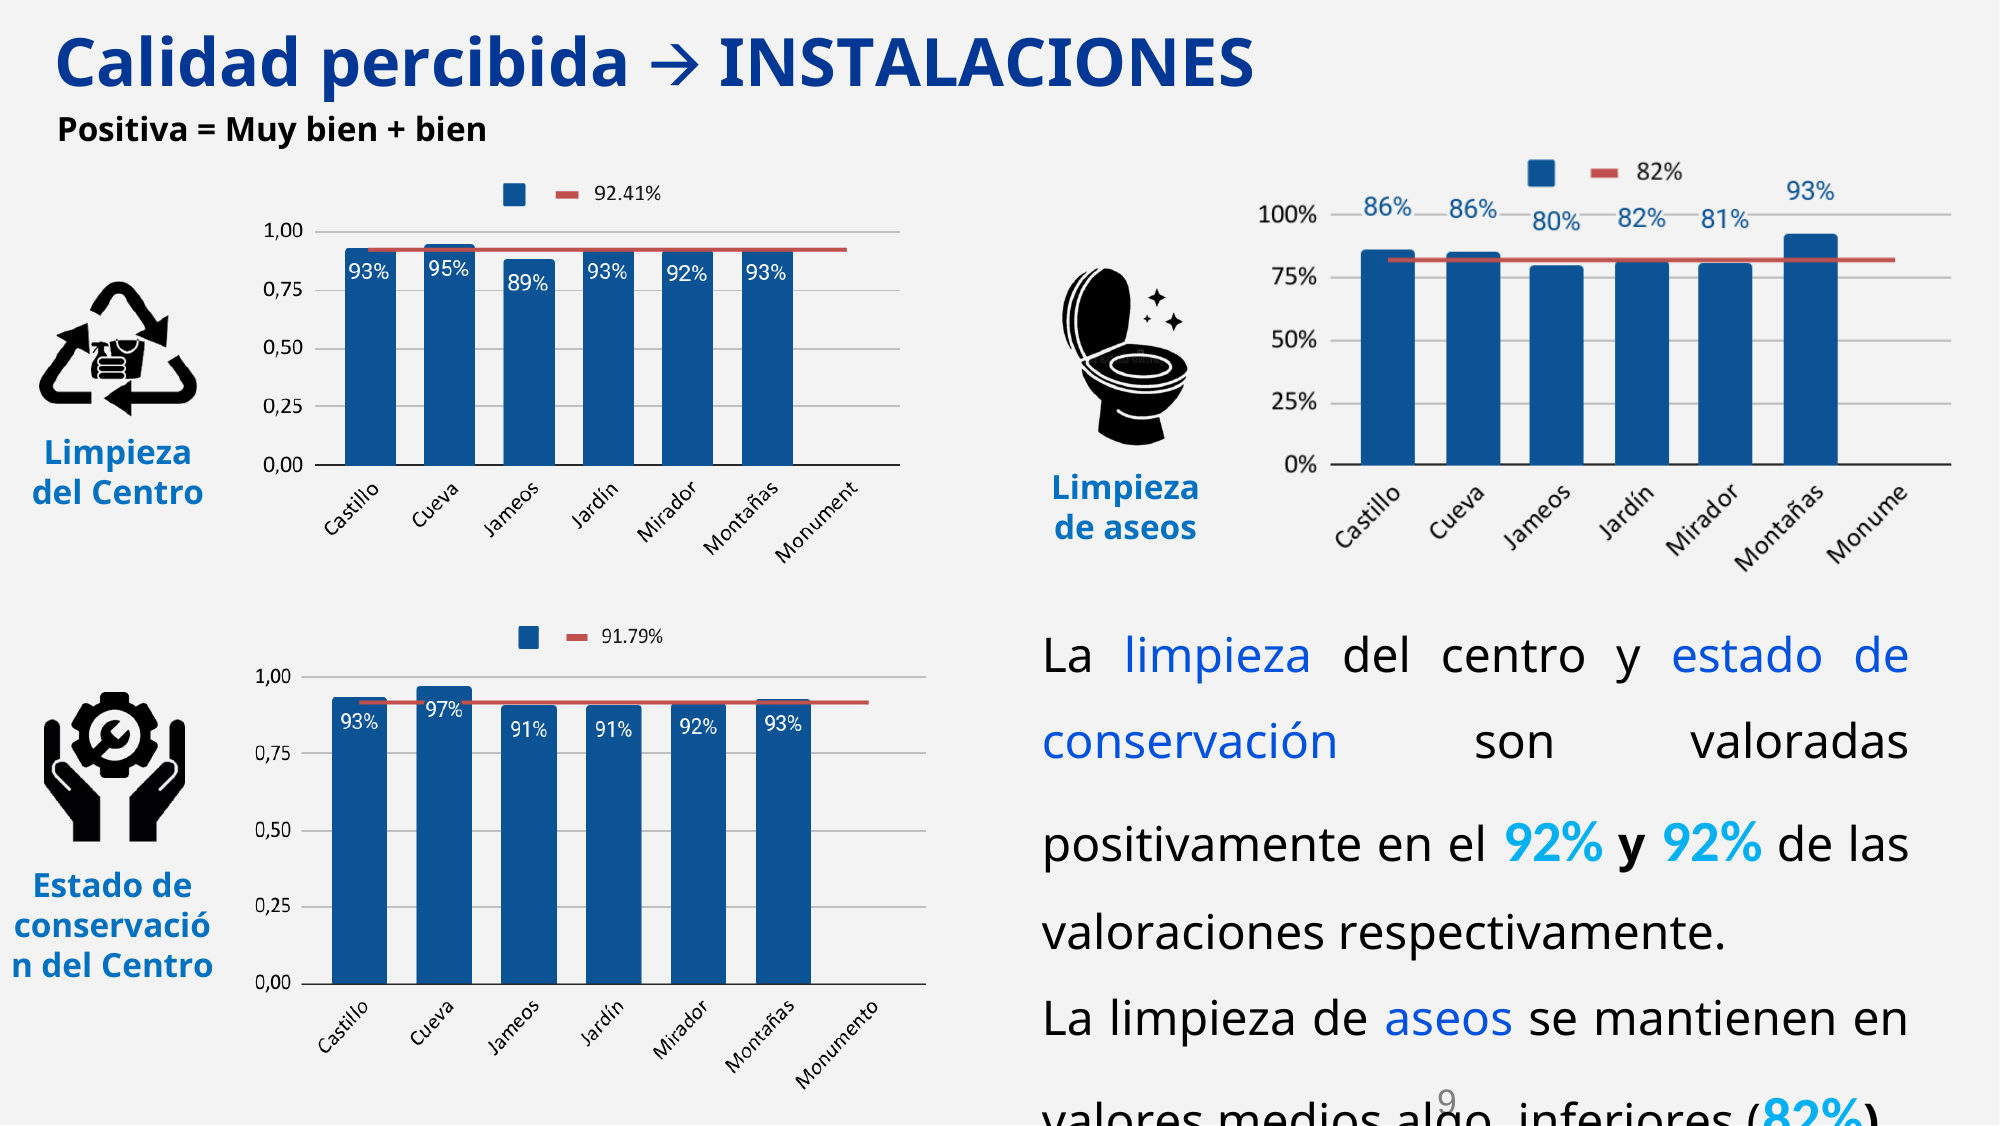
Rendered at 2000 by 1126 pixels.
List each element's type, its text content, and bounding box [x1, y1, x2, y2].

text_box Calidad percibida 🡪 INSTALACIONES [54, 0, 1277, 120]
text_box Limpieza del Centro [16, 424, 220, 520]
picture [242, 162, 921, 583]
text_box La limpieza del centro y estado de conservación son valoradas positivamente en el 92% y 92% de las valoraciones respectivamente. La limpieza de aseos se mantienen en valores medios algo inferiores (82%). [1013, 567, 1975, 973]
text_box <número> [1642, 1115, 1657, 1126]
picture [1235, 137, 1975, 594]
text_box Estado de conservación del Centro [0, 856, 231, 993]
text_box <número> [1419, 1069, 1886, 1126]
text_box Positiva = Muy bien + bien [56, 101, 1123, 157]
text_box Limpieza de aseos [985, 458, 1235, 555]
text_box <número> [1470, 1115, 1485, 1126]
picture [231, 600, 949, 1112]
picture [39, 275, 197, 422]
picture [44, 692, 185, 848]
picture [1026, 258, 1223, 455]
